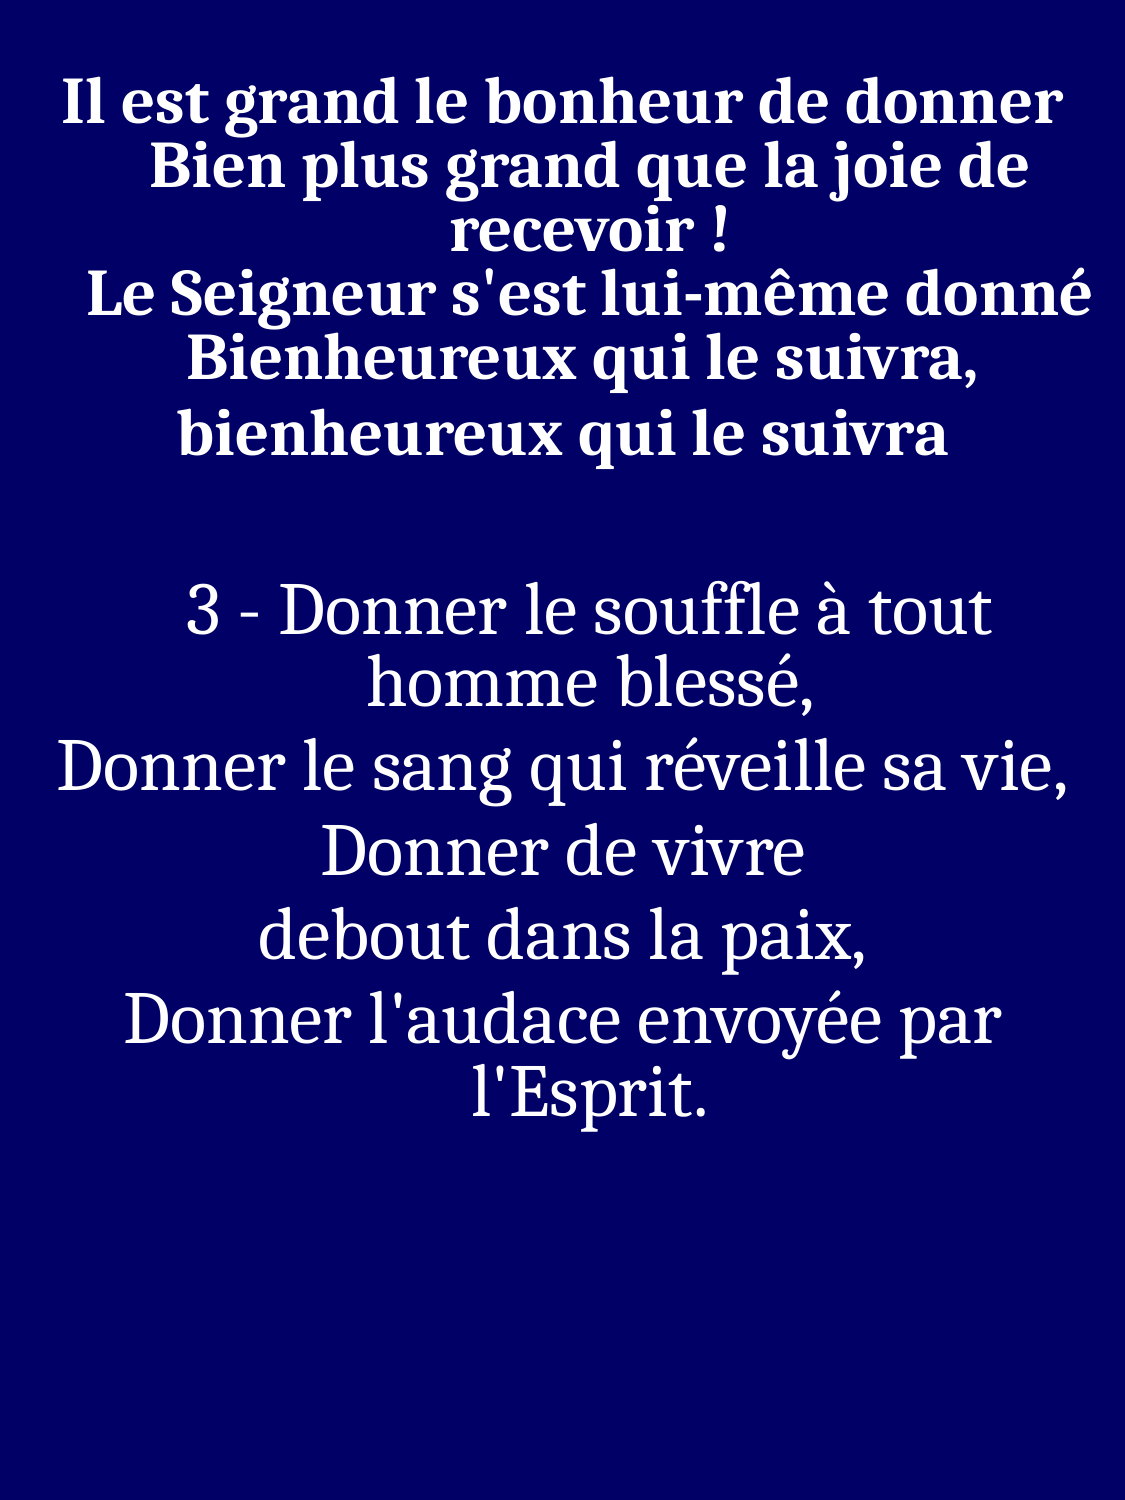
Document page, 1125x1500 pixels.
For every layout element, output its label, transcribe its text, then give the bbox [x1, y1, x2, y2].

text_box Il est grand le bonheur de donner Bien plus grand que la joie de recevoir ! Le Seigneur s'est lui-même donné Bienheureux qui le suivra, bienheureux qui le suivra 3 - Donner le souffle à tout homme blessé, Donner le sang qui réveille sa vie, Donner de vivre debout dans la paix, Donner l'audace envoyée par l'Esprit. [0, 64, 1125, 1241]
